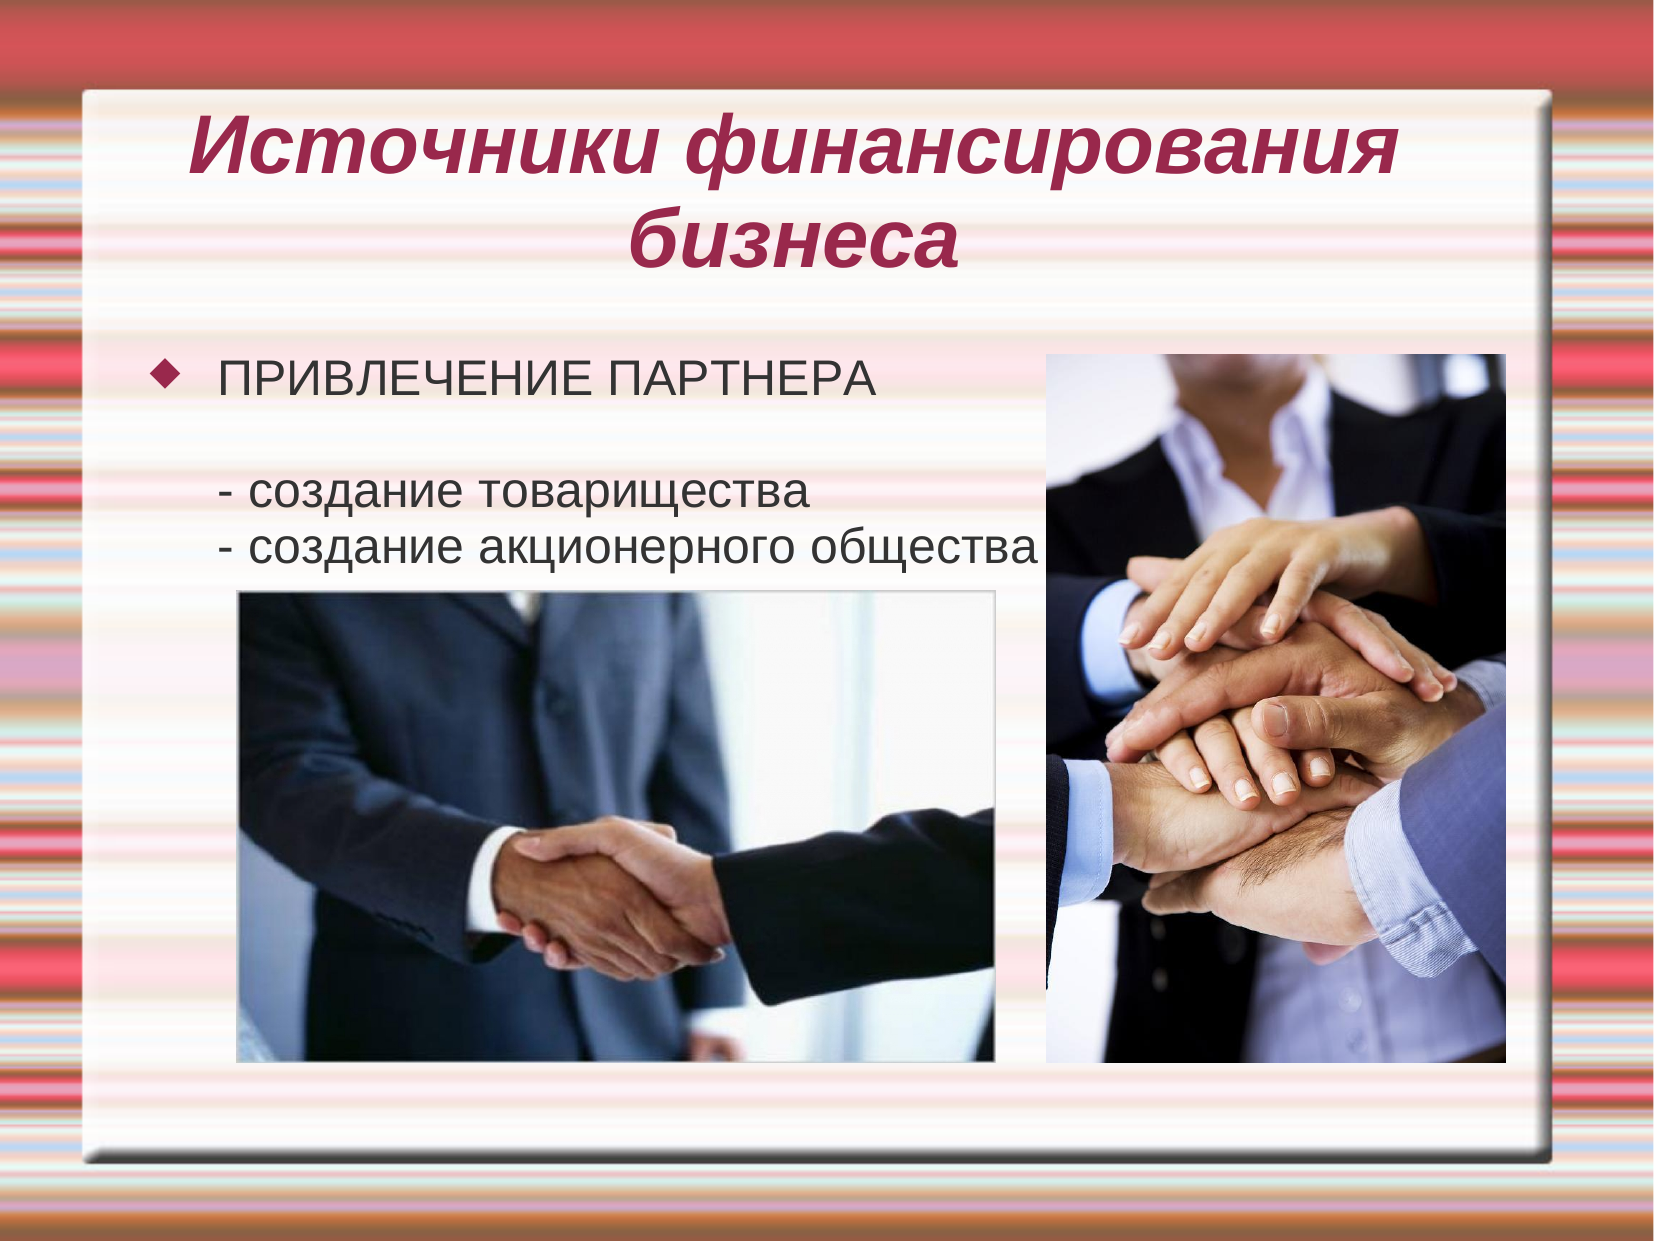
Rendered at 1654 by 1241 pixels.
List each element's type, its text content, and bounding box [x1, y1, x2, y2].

picture [0, 0, 1654, 1241]
list ПРИВЛЕЧЕНИЕ ПАРТНЕРА - создание товарищества - создание акционерного общества [134, 350, 1516, 1132]
title Источники финансирования бизнеса [88, 88, 1501, 296]
